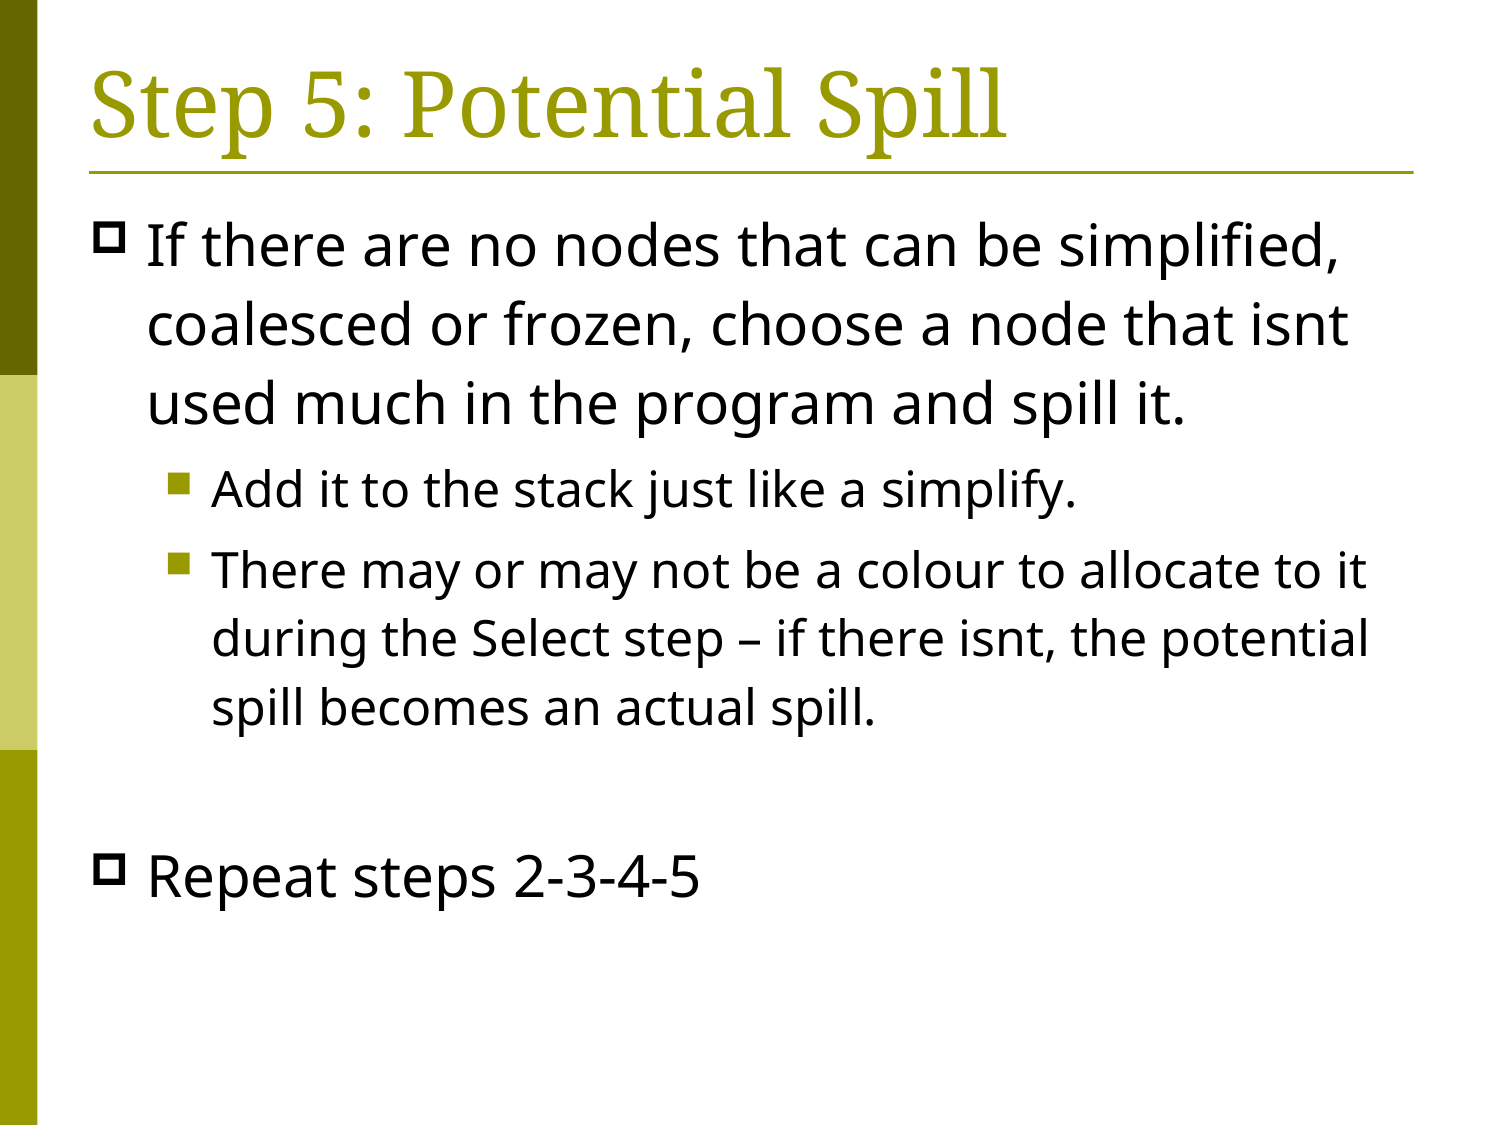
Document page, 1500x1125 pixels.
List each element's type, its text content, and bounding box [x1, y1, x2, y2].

title Step 5: Potential Spill [75, 45, 1426, 173]
list If there are no nodes that can be simplified, coalesced or frozen, choose a node that isnt used much in the program and spill it. Add it to the stack just like a simplify. There may or may not be a colour to allocate to it during the Select step – if there isnt, the potential spill becomes an actual spill. Repeat steps 2-3-4-5 [75, 196, 1426, 1006]
